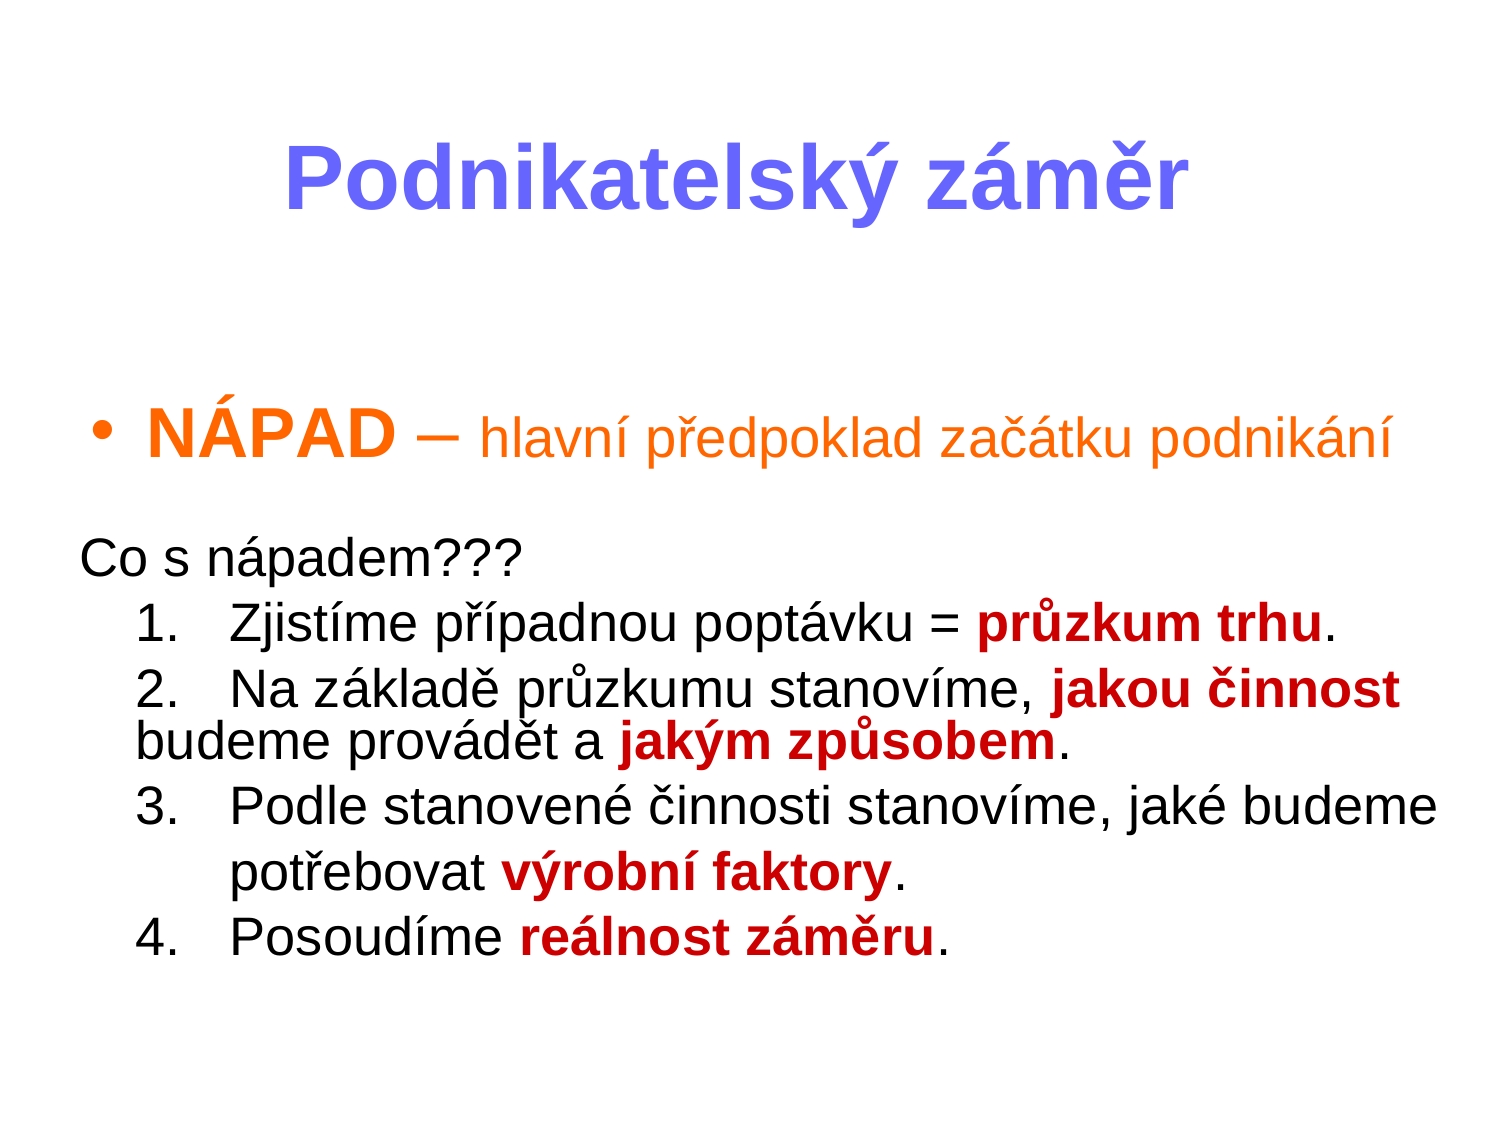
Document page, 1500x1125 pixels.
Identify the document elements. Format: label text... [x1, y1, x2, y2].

text_box Co s nápadem??? 1. Zjistíme případnou poptávku = průzkum trhu. 2. Na základě průzkumu stanovíme, jakou činnost budeme provádět a jakým způsobem. 3. Podle stanovené činnosti stanovíme, jaké budeme potřebovat výrobní faktory. 4. Posoudíme reálnost záměru. [64, 527, 1461, 965]
title Podnikatelský záměr [75, 101, 1400, 244]
list NÁPAD – hlavní předpoklad začátku podnikání [75, 385, 1426, 504]
